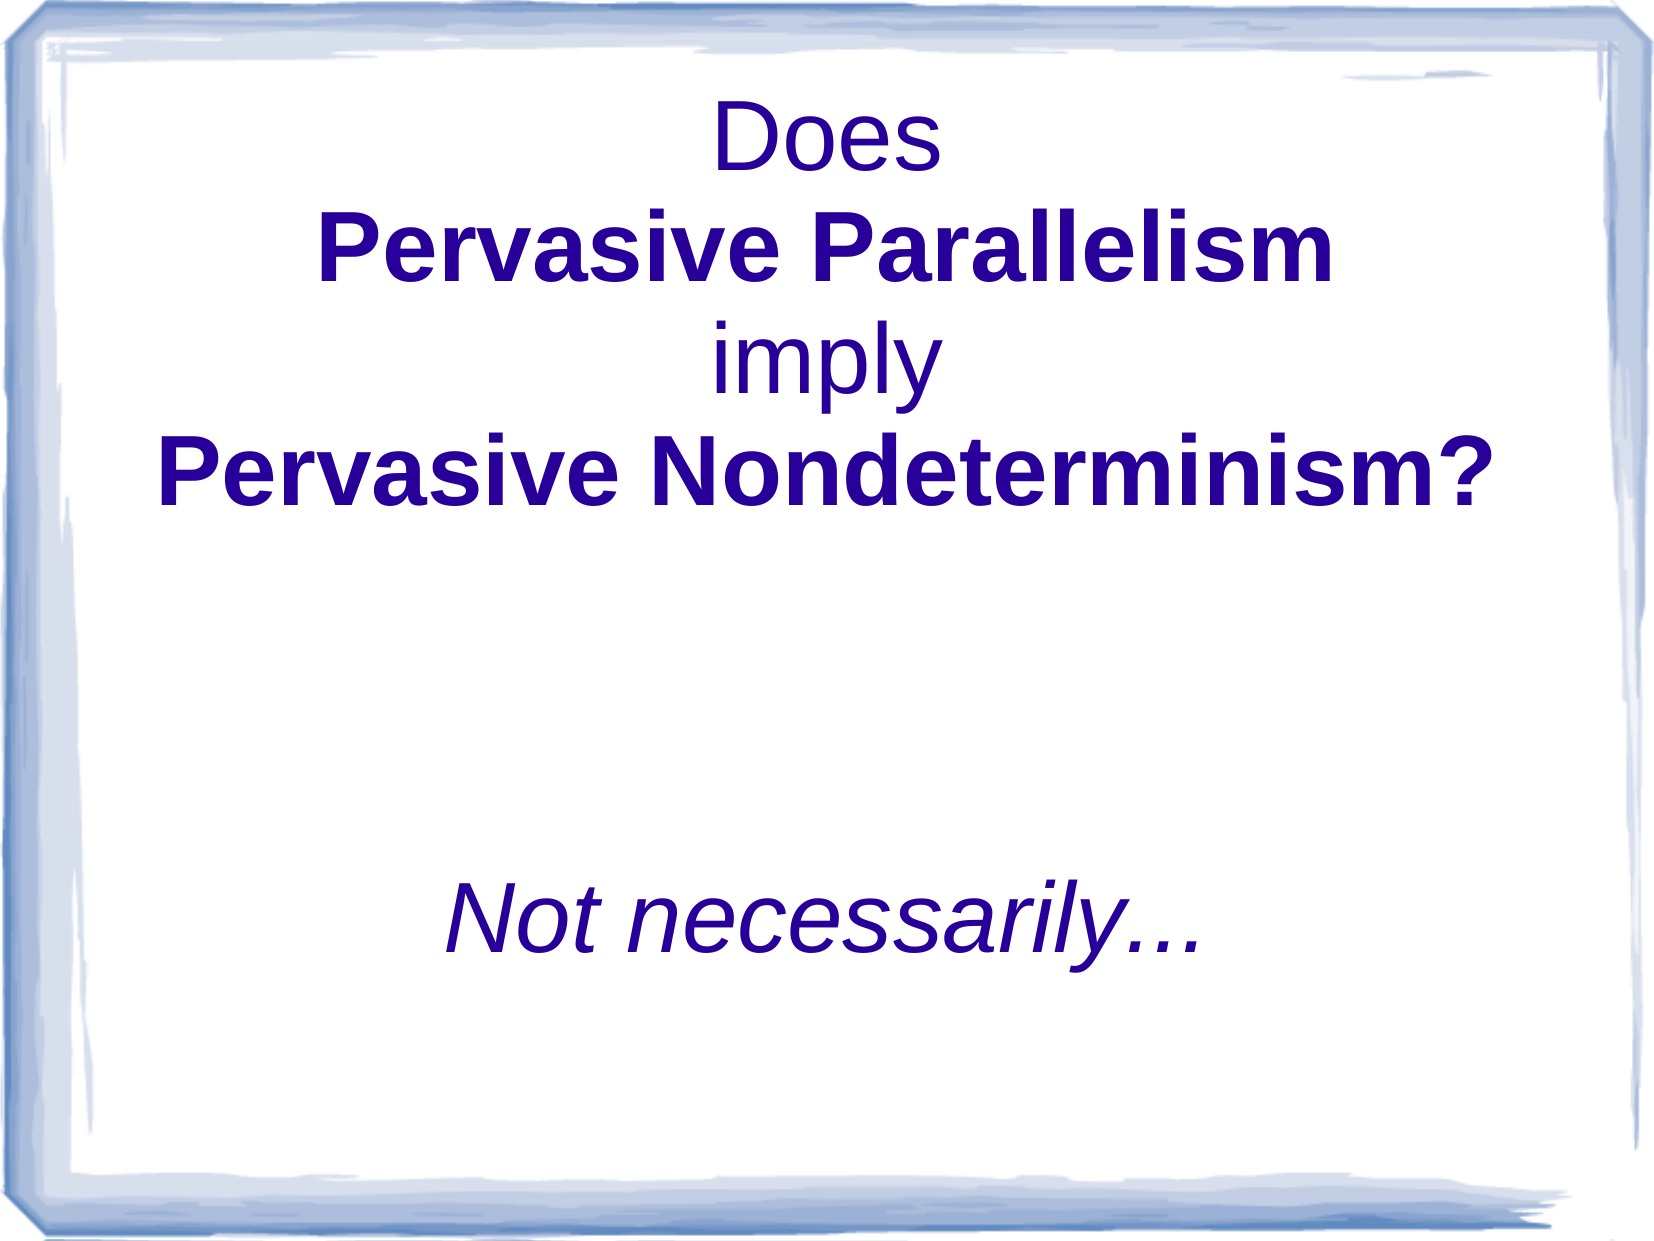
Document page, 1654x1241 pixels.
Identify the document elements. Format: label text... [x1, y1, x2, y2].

subtitle Does Pervasive Parallelism imply Pervasive Nondeterminism? Not necessarily... [82, 49, 1571, 1004]
picture [0, 0, 1654, 1241]
